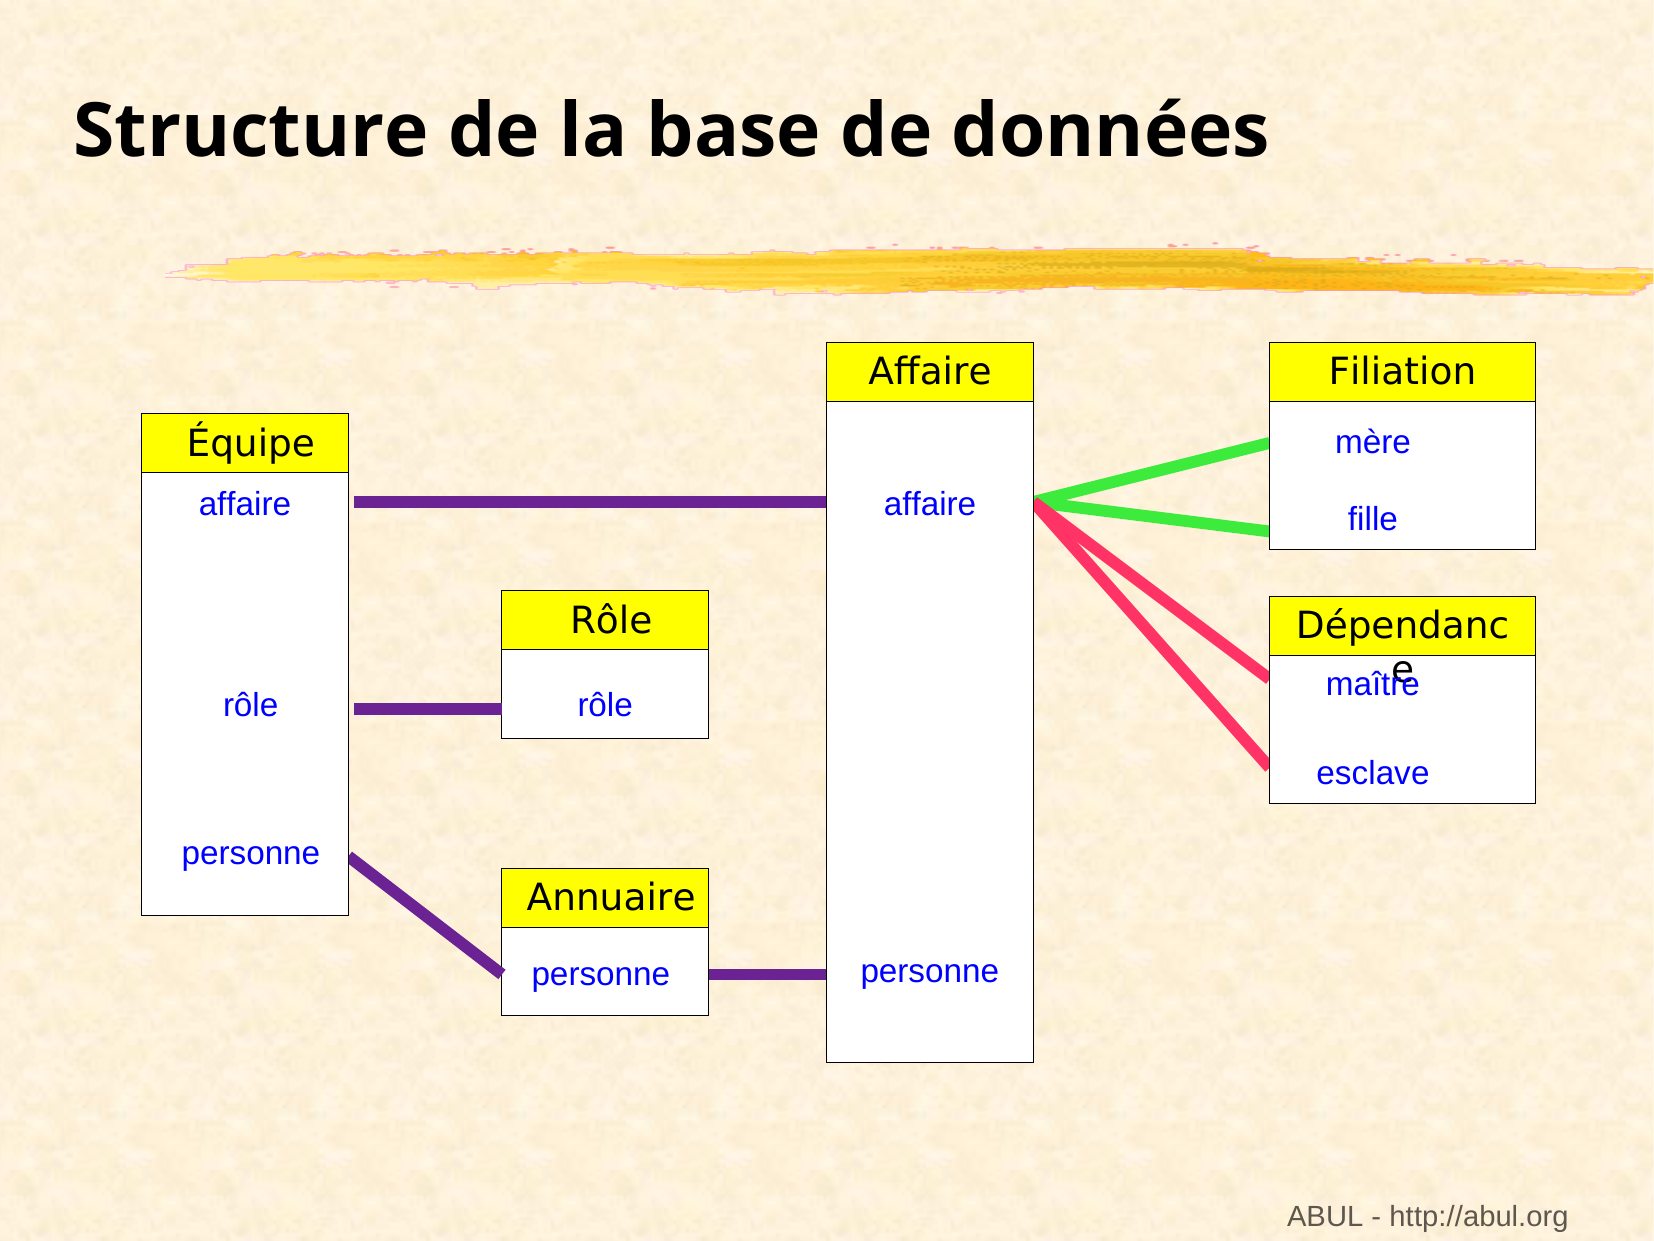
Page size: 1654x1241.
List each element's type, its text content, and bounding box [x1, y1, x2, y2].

text_box Affaire [826, 342, 1034, 401]
text_box Dépendance [1269, 596, 1536, 655]
text_box esclave [1269, 747, 1477, 804]
text_box [826, 535, 1034, 944]
text_box [1269, 401, 1536, 550]
text_box Filiation [1269, 342, 1536, 401]
text_box Équipe [147, 414, 355, 473]
text_box affaire [826, 478, 1034, 535]
text_box personne [497, 947, 705, 1004]
text_box Annuaire [507, 868, 715, 928]
text_box [826, 1001, 1034, 1063]
text_box maître [1269, 658, 1477, 715]
text_box [501, 590, 709, 679]
text_box [141, 413, 349, 478]
text_box mère [1269, 416, 1477, 473]
text_box [141, 535, 349, 916]
text_box affaire [141, 478, 349, 535]
text_box fille [1269, 493, 1477, 550]
text_box rôle [501, 679, 709, 736]
text_box [826, 401, 1034, 478]
text_box Rôle [507, 591, 715, 650]
text_box [1269, 655, 1536, 804]
title Structure de la base de données [73, 9, 1479, 246]
picture [0, 0, 1654, 1241]
text_box personne [147, 826, 355, 883]
text_box rôle [147, 679, 355, 736]
text_box personne [826, 944, 1034, 1001]
text_box [501, 868, 709, 1016]
